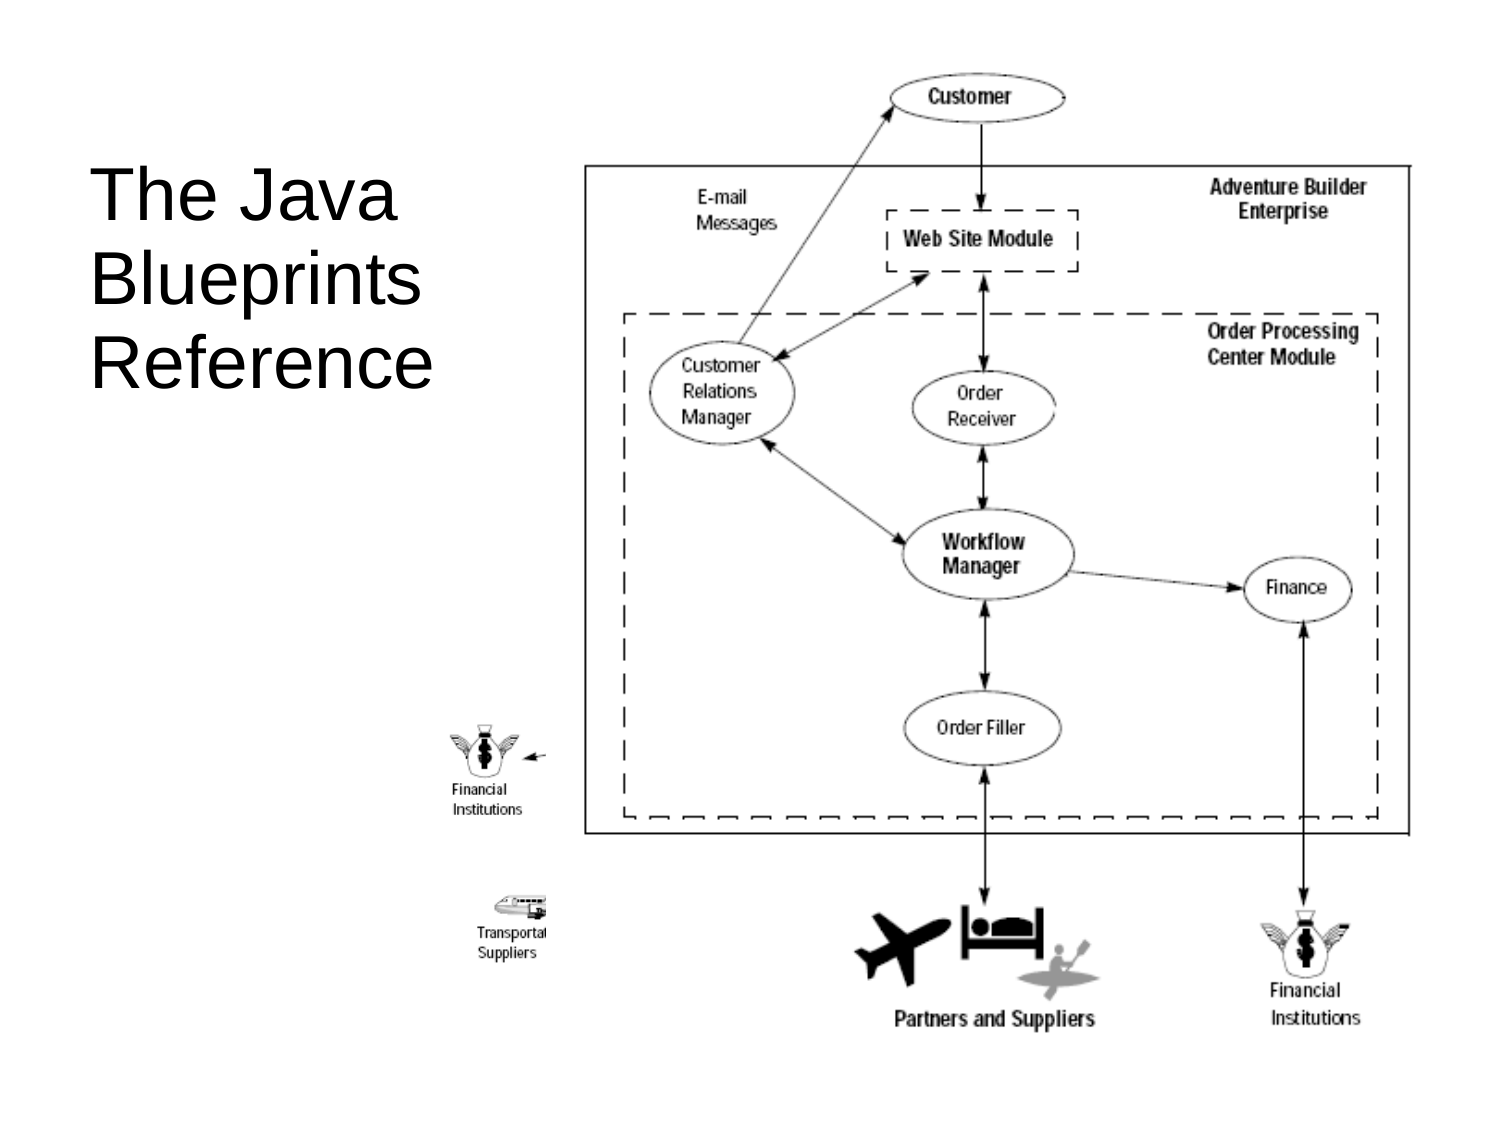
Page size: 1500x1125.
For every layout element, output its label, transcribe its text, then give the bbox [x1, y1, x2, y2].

picture [433, 50, 1438, 1038]
title The Java Blueprints Reference [74, 45, 550, 513]
